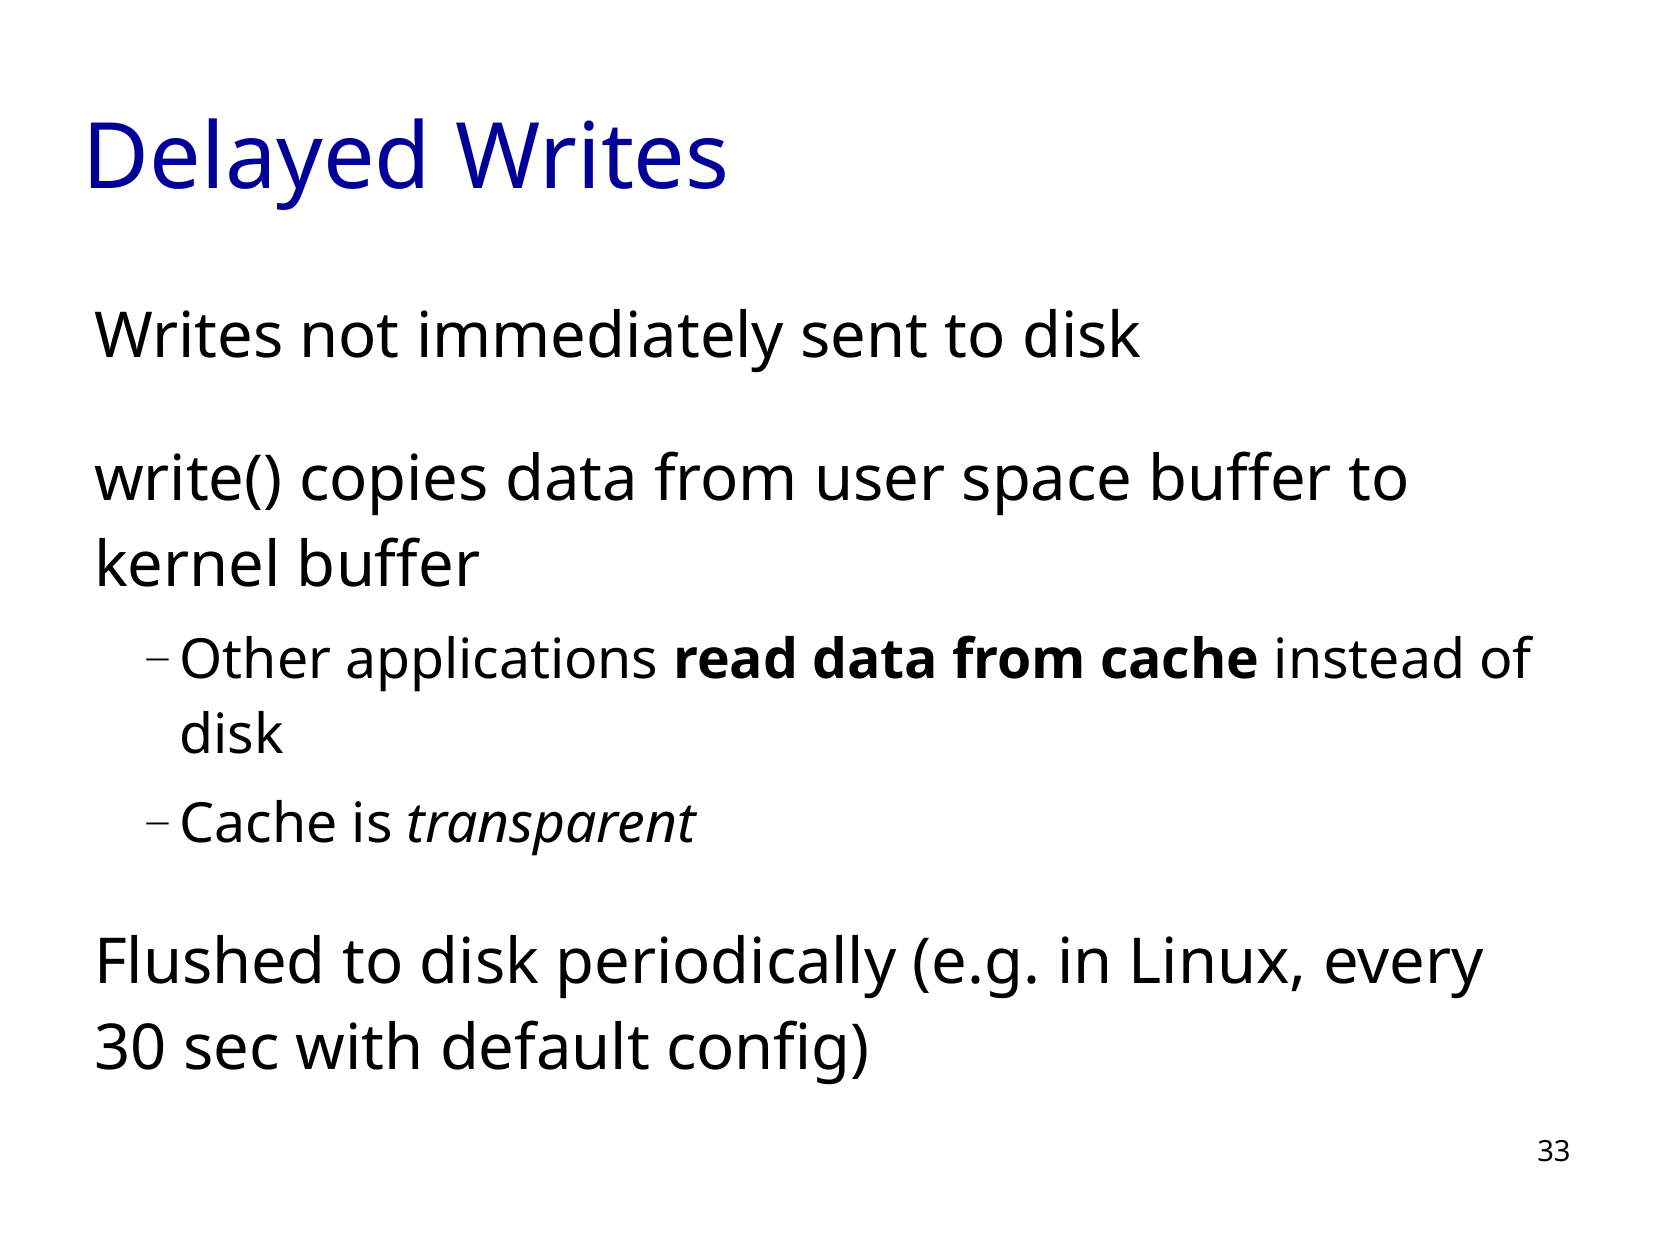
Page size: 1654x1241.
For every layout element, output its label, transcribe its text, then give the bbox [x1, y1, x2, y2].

list Writes not immediately sent to disk write() copies data from user space buffer to kernel buffer Other applications read data from cache instead of disk Cache is transparent Flushed to disk periodically (e.g. in Linux, every 30 sec with default config) [60, 290, 1571, 1096]
title Delayed Writes [82, 49, 1571, 257]
